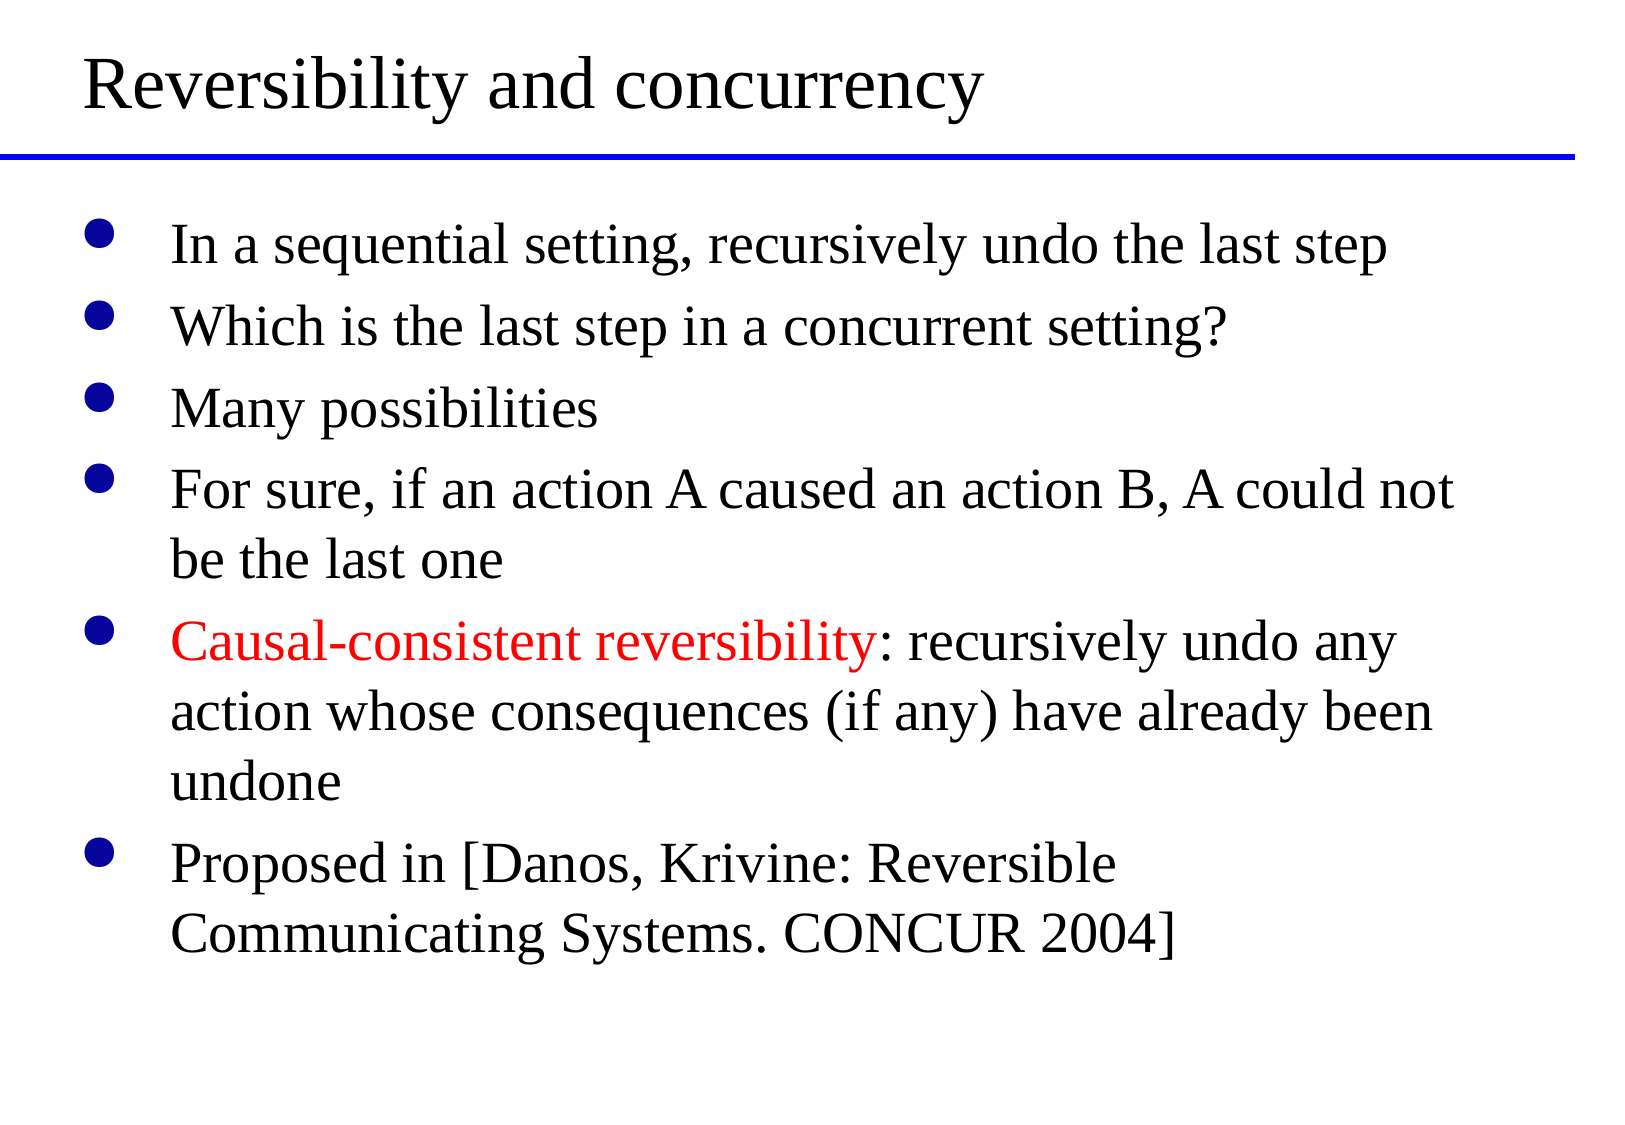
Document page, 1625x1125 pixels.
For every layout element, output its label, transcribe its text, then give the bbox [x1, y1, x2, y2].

list In a sequential setting, recursively undo the last step Which is the last step in a concurrent setting? Many possibilities For sure, if an action A caused an action B, A could not be the last one Causal-consistent reversibility: recursively undo any action whose consequences (if any) have already been undone Proposed in [Danos, Krivine: Reversible Communicating Systems. CONCUR 2004] [67, 198, 1478, 1061]
title Reversibility and concurrency [67, 27, 1544, 131]
